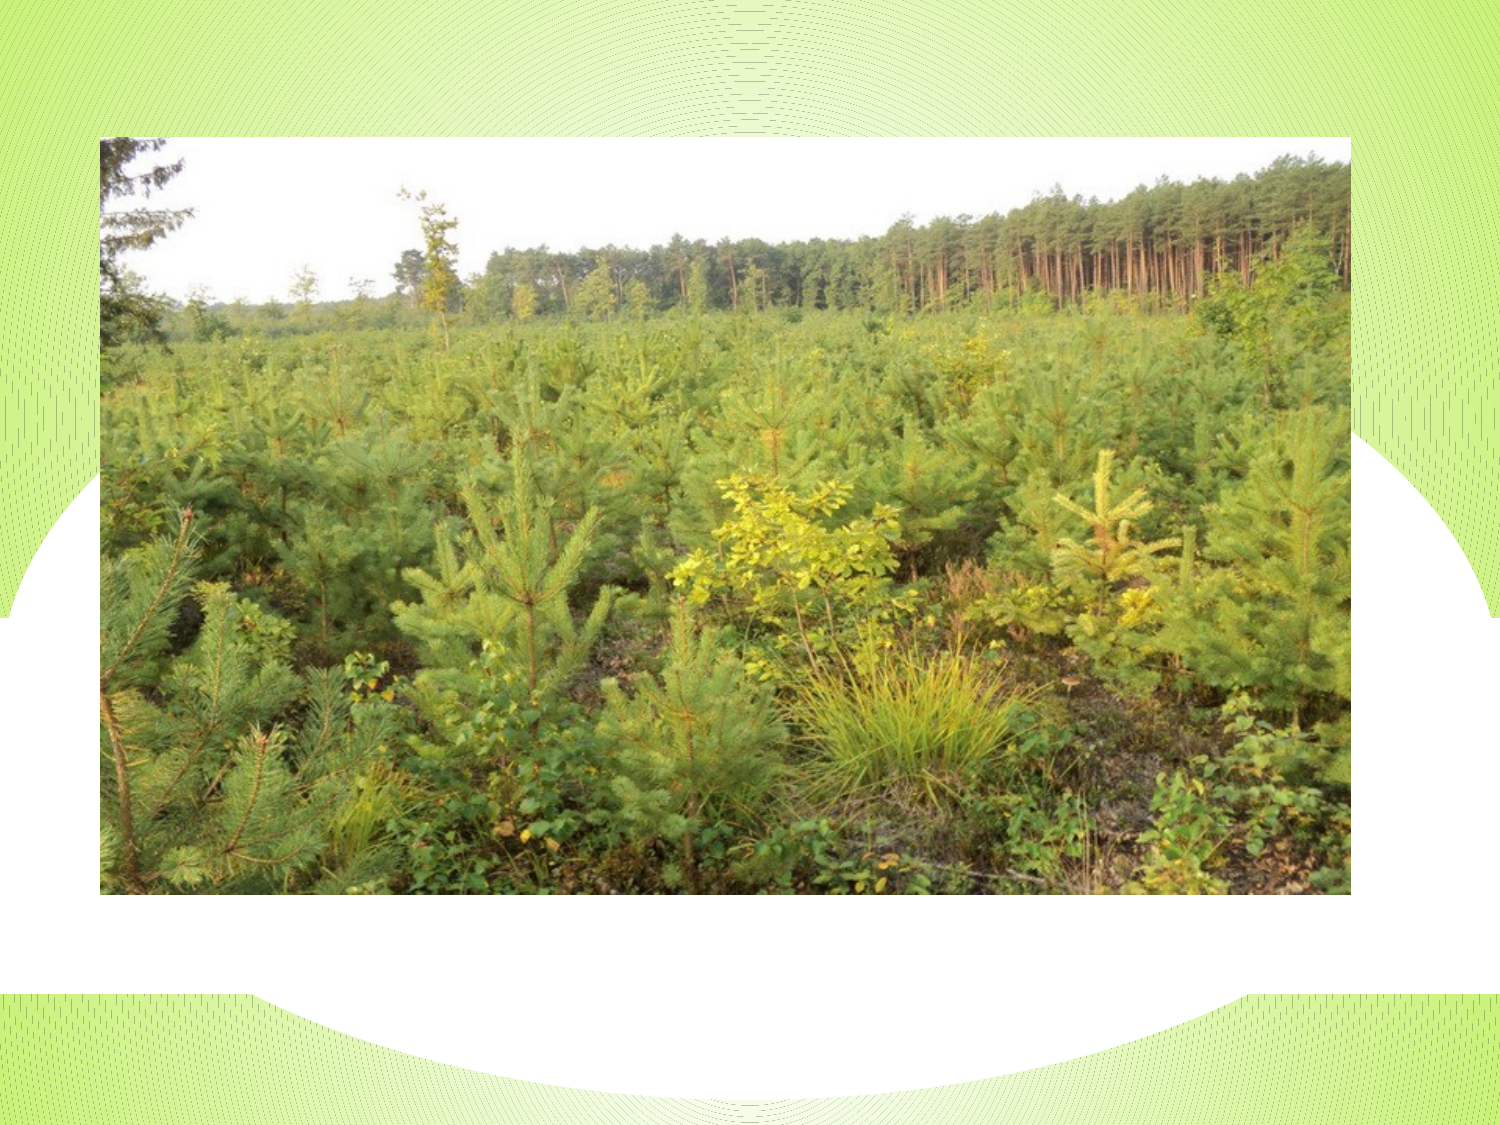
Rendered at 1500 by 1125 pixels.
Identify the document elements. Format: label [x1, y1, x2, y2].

picture [100, 137, 1351, 895]
